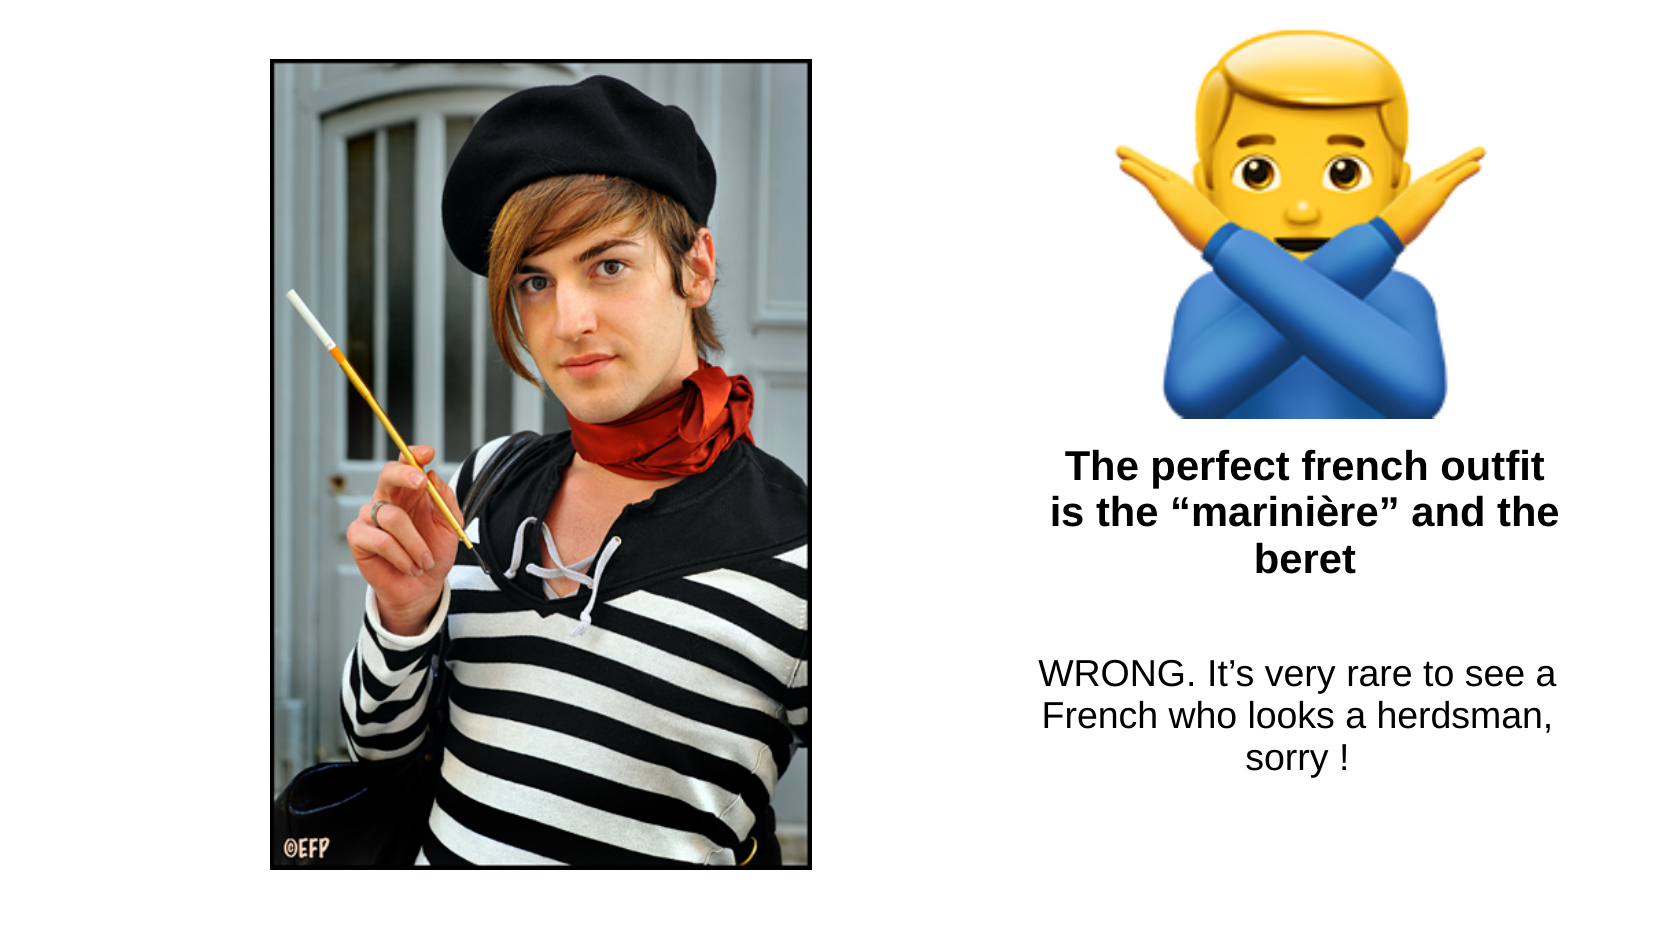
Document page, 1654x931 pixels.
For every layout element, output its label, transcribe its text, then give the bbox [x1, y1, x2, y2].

picture [270, 59, 812, 871]
text_box WRONG. It’s very rare to see a French who looks a herdsman, sorry ! [1005, 645, 1591, 786]
text_box The perfect french outfit is the “marinière” and the beret [1035, 435, 1576, 636]
picture [1106, 28, 1497, 419]
